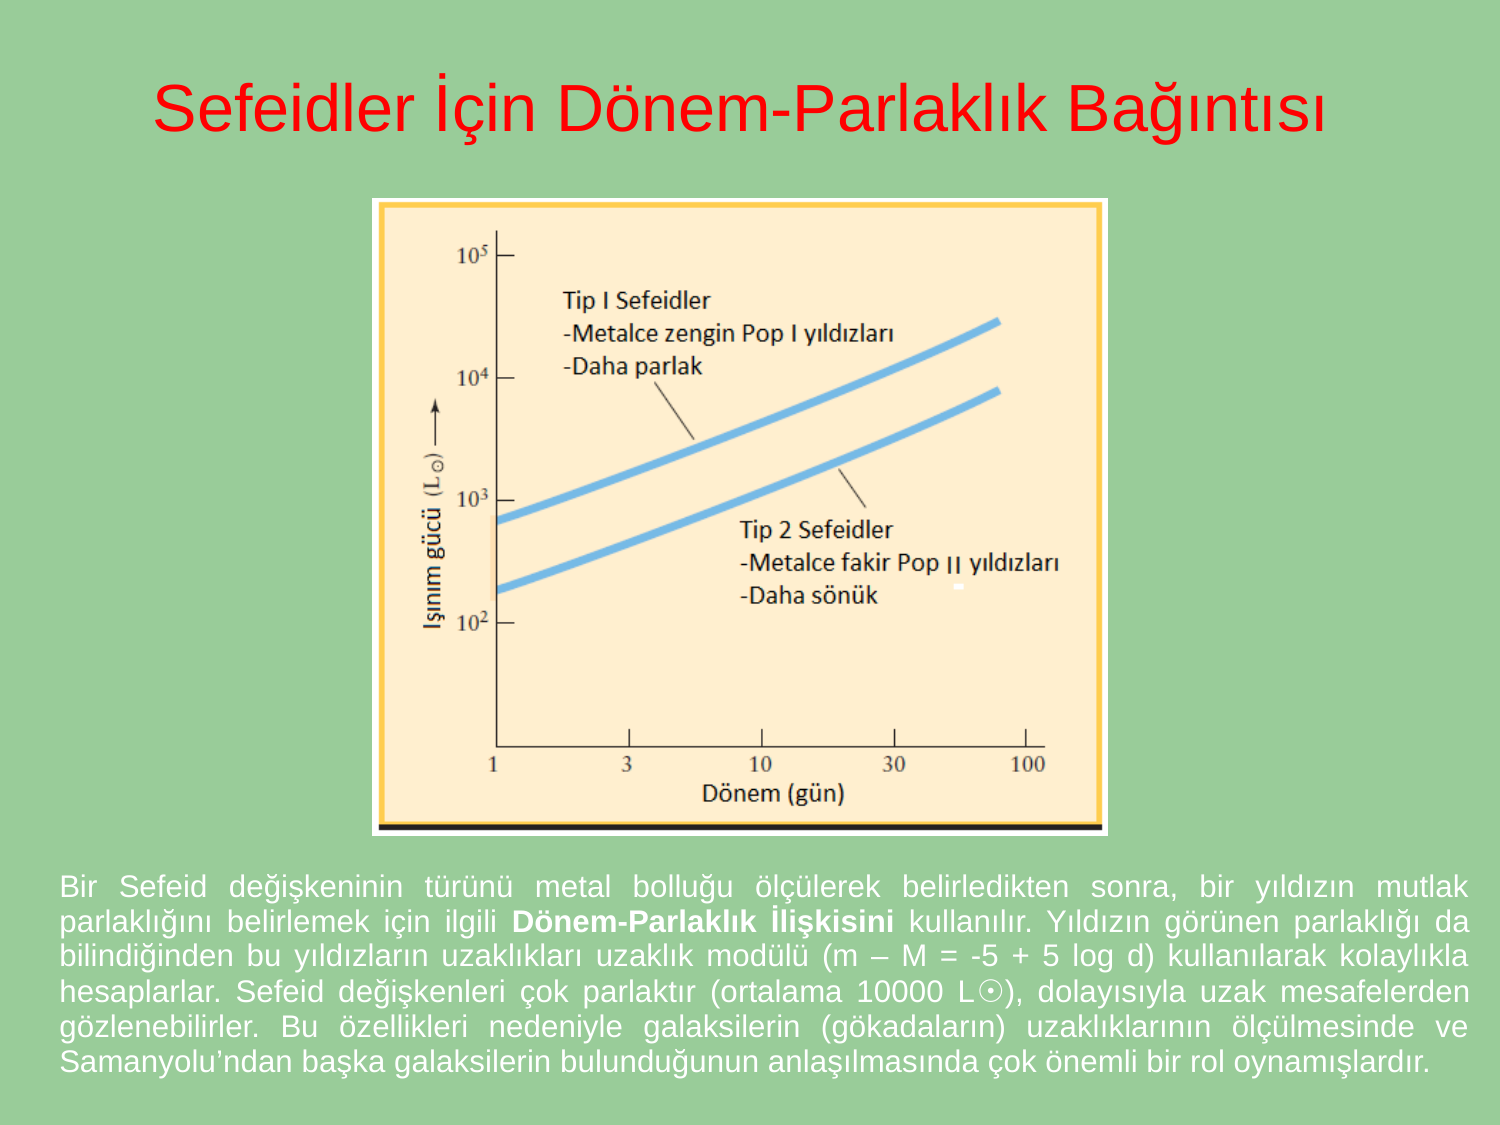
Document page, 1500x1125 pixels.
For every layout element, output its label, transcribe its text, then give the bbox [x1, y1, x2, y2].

text_box Sefeidler İçin Dönem-Parlaklık Bağıntısı [136, 63, 1348, 163]
text_box Bir Sefeid değişkeninin türünü metal bolluğu ölçülerek belirledikten sonra, bir yıldızın mutlak parlaklığını belirlemek için ilgili Dönem-Parlaklık İlişkisini kullanılır. Yıldızın görünen parlaklığı da bilindiğinden bu yıldızların uzaklıkları uzaklık modülü (m – M = -5 + 5 log d) kullanılarak kolaylıkla hesaplarlar. Sefeid değişkenleri çok parlaktır (ortalama 10000 L☉), dolayısıyla uzak mesafelerden gözlenebilirler. Bu özellikleri nedeniyle galaksilerin (gökadaların) uzaklıklarının ölçülmesinde ve Samanyolu’ndan başka galaksilerin bulunduğunun anlaşılmasında çok önemli bir rol oynamışlardır. [44, 861, 1486, 1099]
picture [372, 198, 1108, 836]
